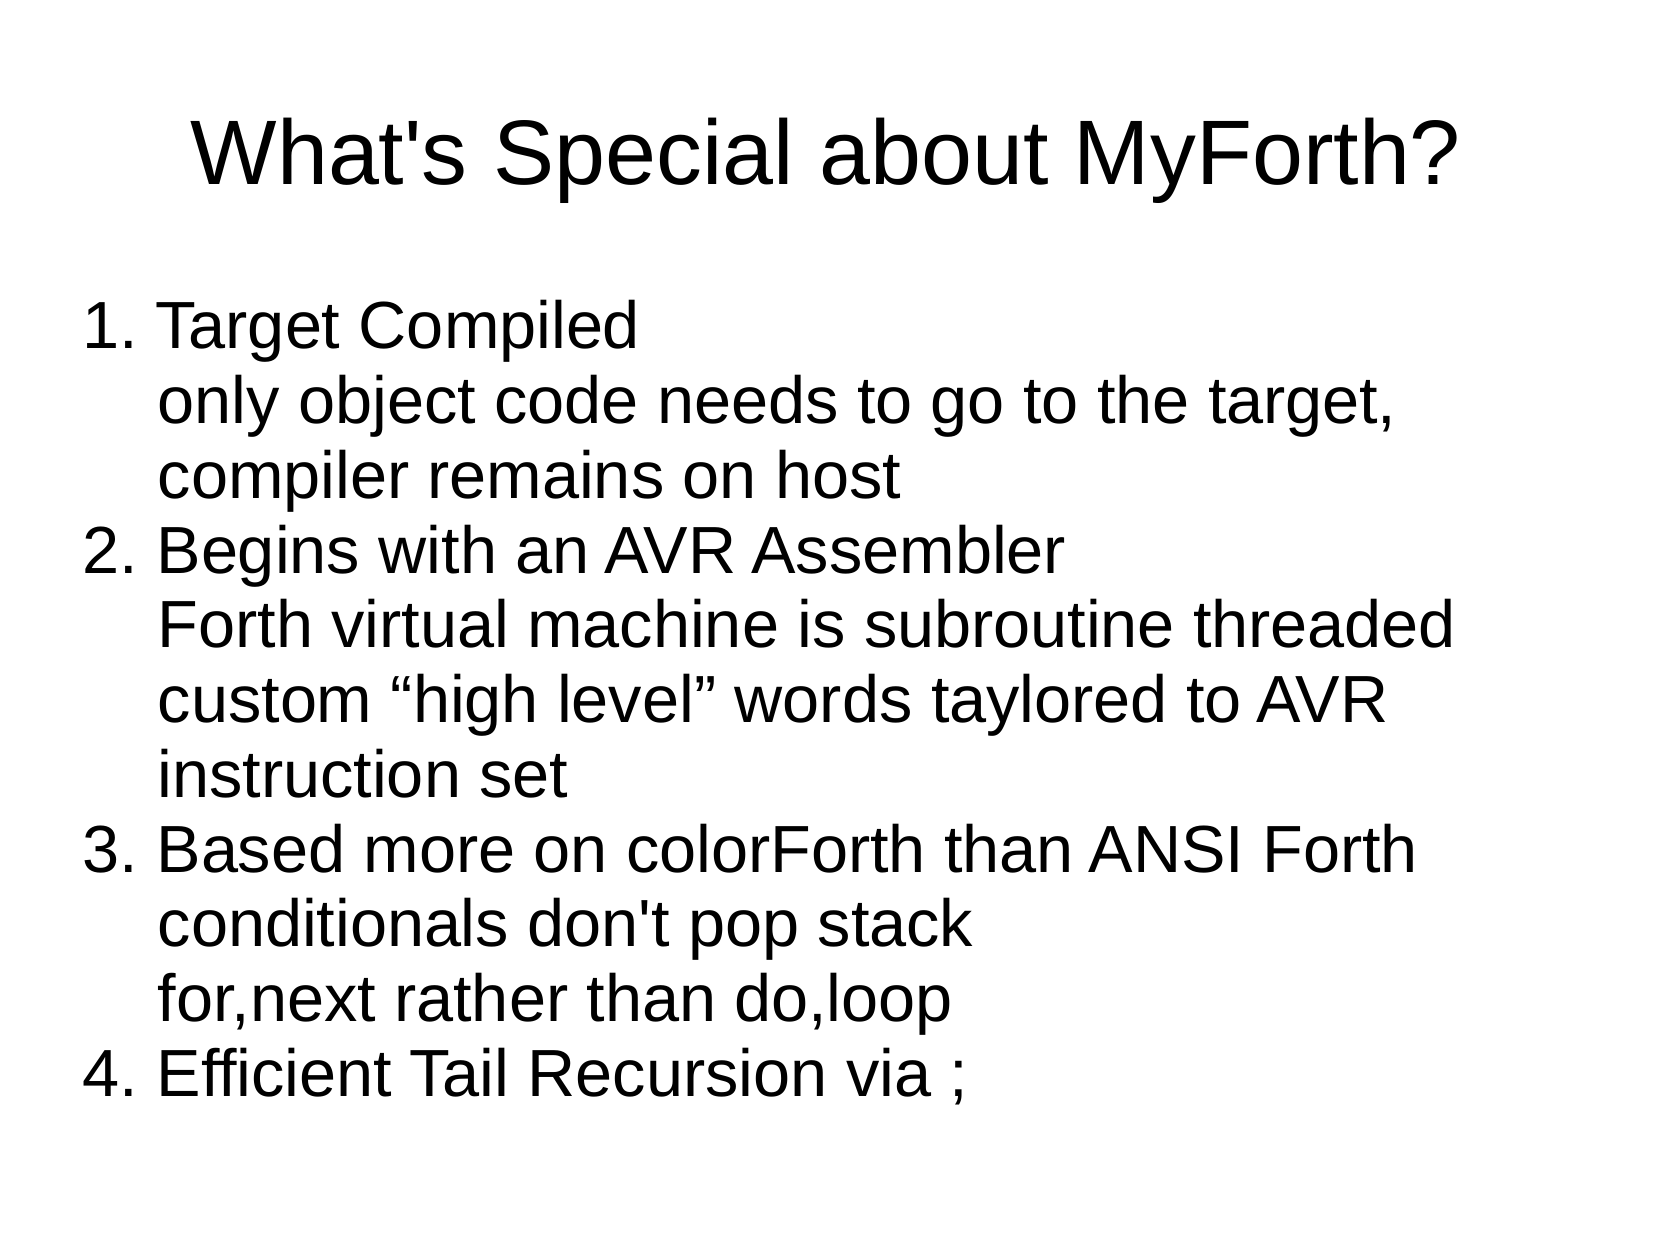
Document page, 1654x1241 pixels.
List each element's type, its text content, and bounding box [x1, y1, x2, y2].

title What's Special about MyForth? [82, 56, 1571, 250]
subtitle 1. Target Compiled only object code needs to go to the target, compiler remains on host 2. Begins with an AVR Assembler Forth virtual machine is subroutine threaded custom “high level” words taylored to AVR instruction set 3. Based more on colorForth than ANSI Forth conditionals don't pop stack for,next rather than do,loop 4. Efficient Tail Recursion via ; [82, 288, 1571, 1111]
